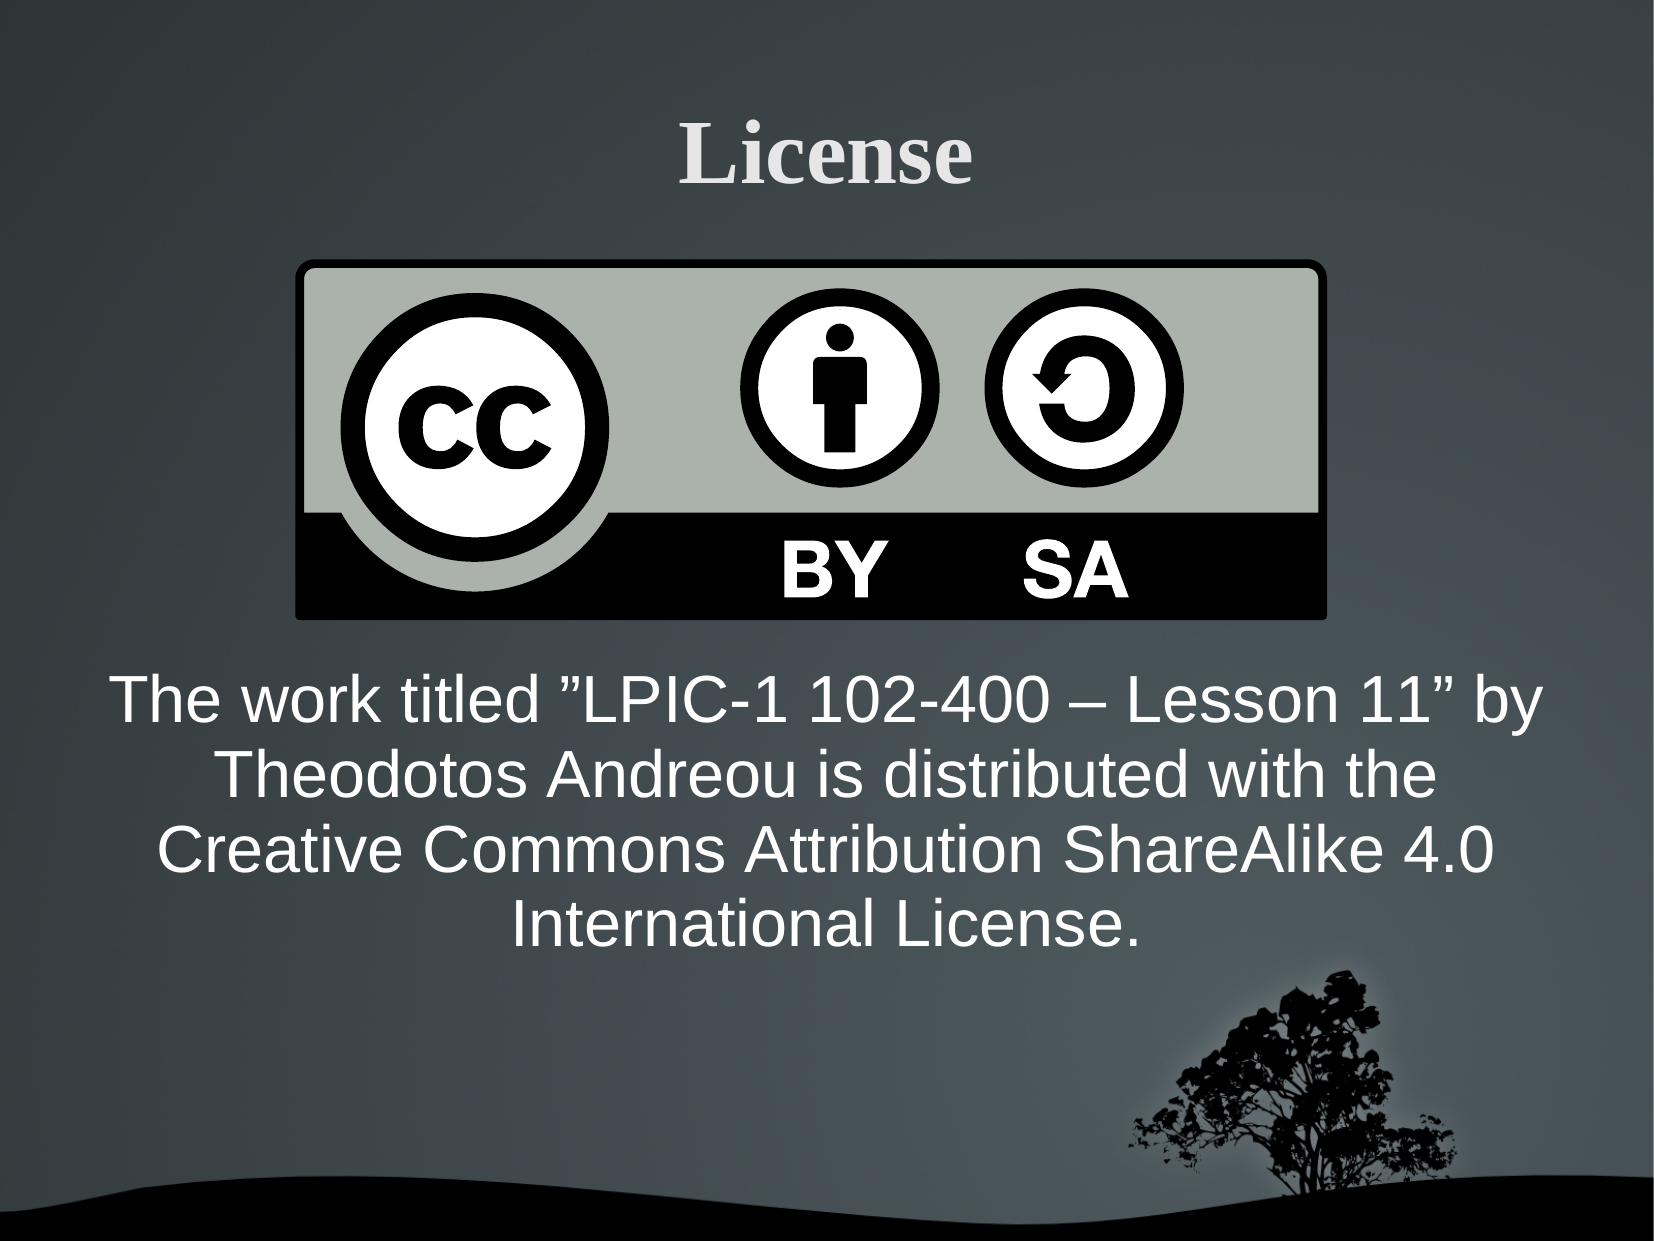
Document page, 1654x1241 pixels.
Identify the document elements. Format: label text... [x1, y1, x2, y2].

picture [0, 0, 1654, 1241]
subtitle The work titled ”LPIC-1 102-400 – Lesson 11” by Theodotos Andreou is distributed with the Creative Commons Attribution ShareAlike 4.0 International License. [82, 290, 1571, 1109]
title License [82, 49, 1571, 257]
